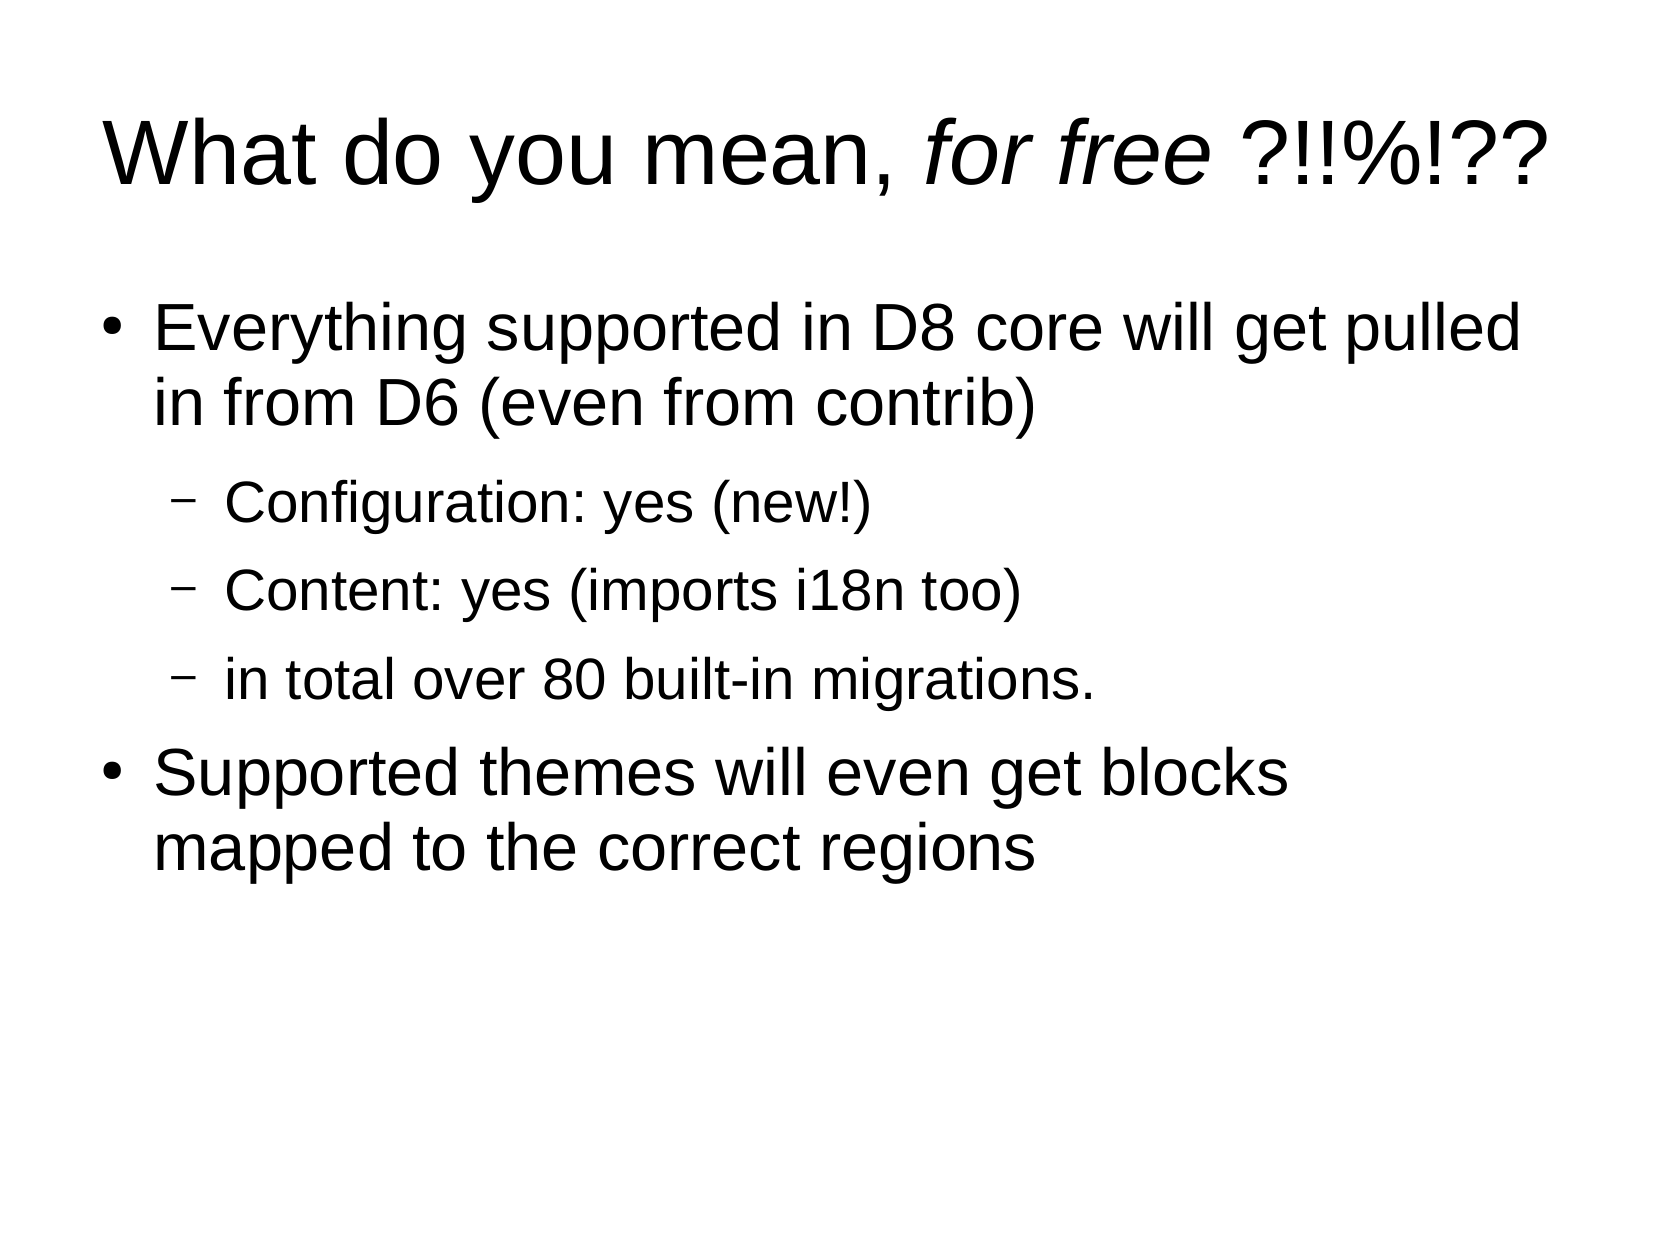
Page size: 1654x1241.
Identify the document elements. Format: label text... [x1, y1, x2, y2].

list Everything supported in D8 core will get pulled in from D6 (even from contrib) Configuration: yes (new!) Content: yes (imports i18n too) in total over 80 built-in migrations. Supported themes will even get blocks mapped to the correct regions [82, 290, 1538, 1010]
title What do you mean, for free ?!!%!?? [82, 49, 1571, 257]
